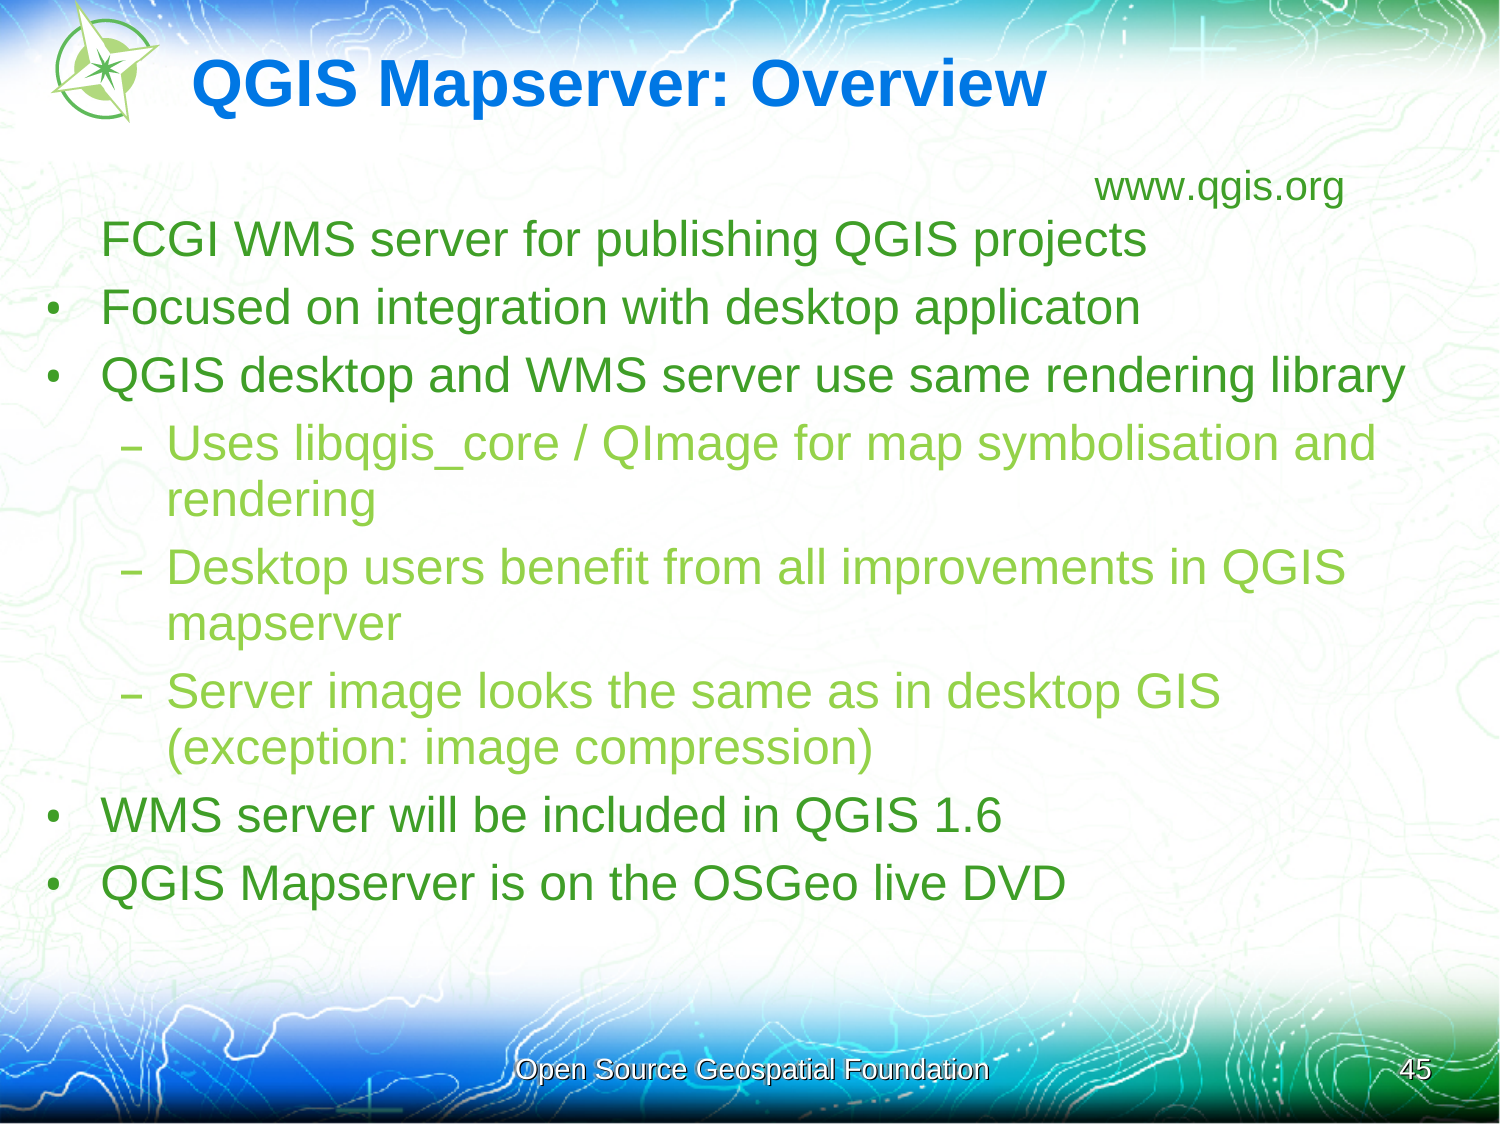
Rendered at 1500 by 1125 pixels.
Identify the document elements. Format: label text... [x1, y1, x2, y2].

title QGIS Mapserver: Overview [177, 33, 1477, 134]
picture [0, 0, 1500, 1125]
list www.qgis.org FCGI WMS server for publishing QGIS projects Focused on integration with desktop applicaton QGIS desktop and WMS server use same rendering library Uses libqgis_core / QImage for map symbolisation and rendering Desktop users benefit from all improvements in QGIS mapserver Server image looks the same as in desktop GIS (exception: image compression) WMS server will be included in QGIS 1.6 QGIS Mapserver is on the OSGeo live DVD [29, 147, 1477, 1034]
